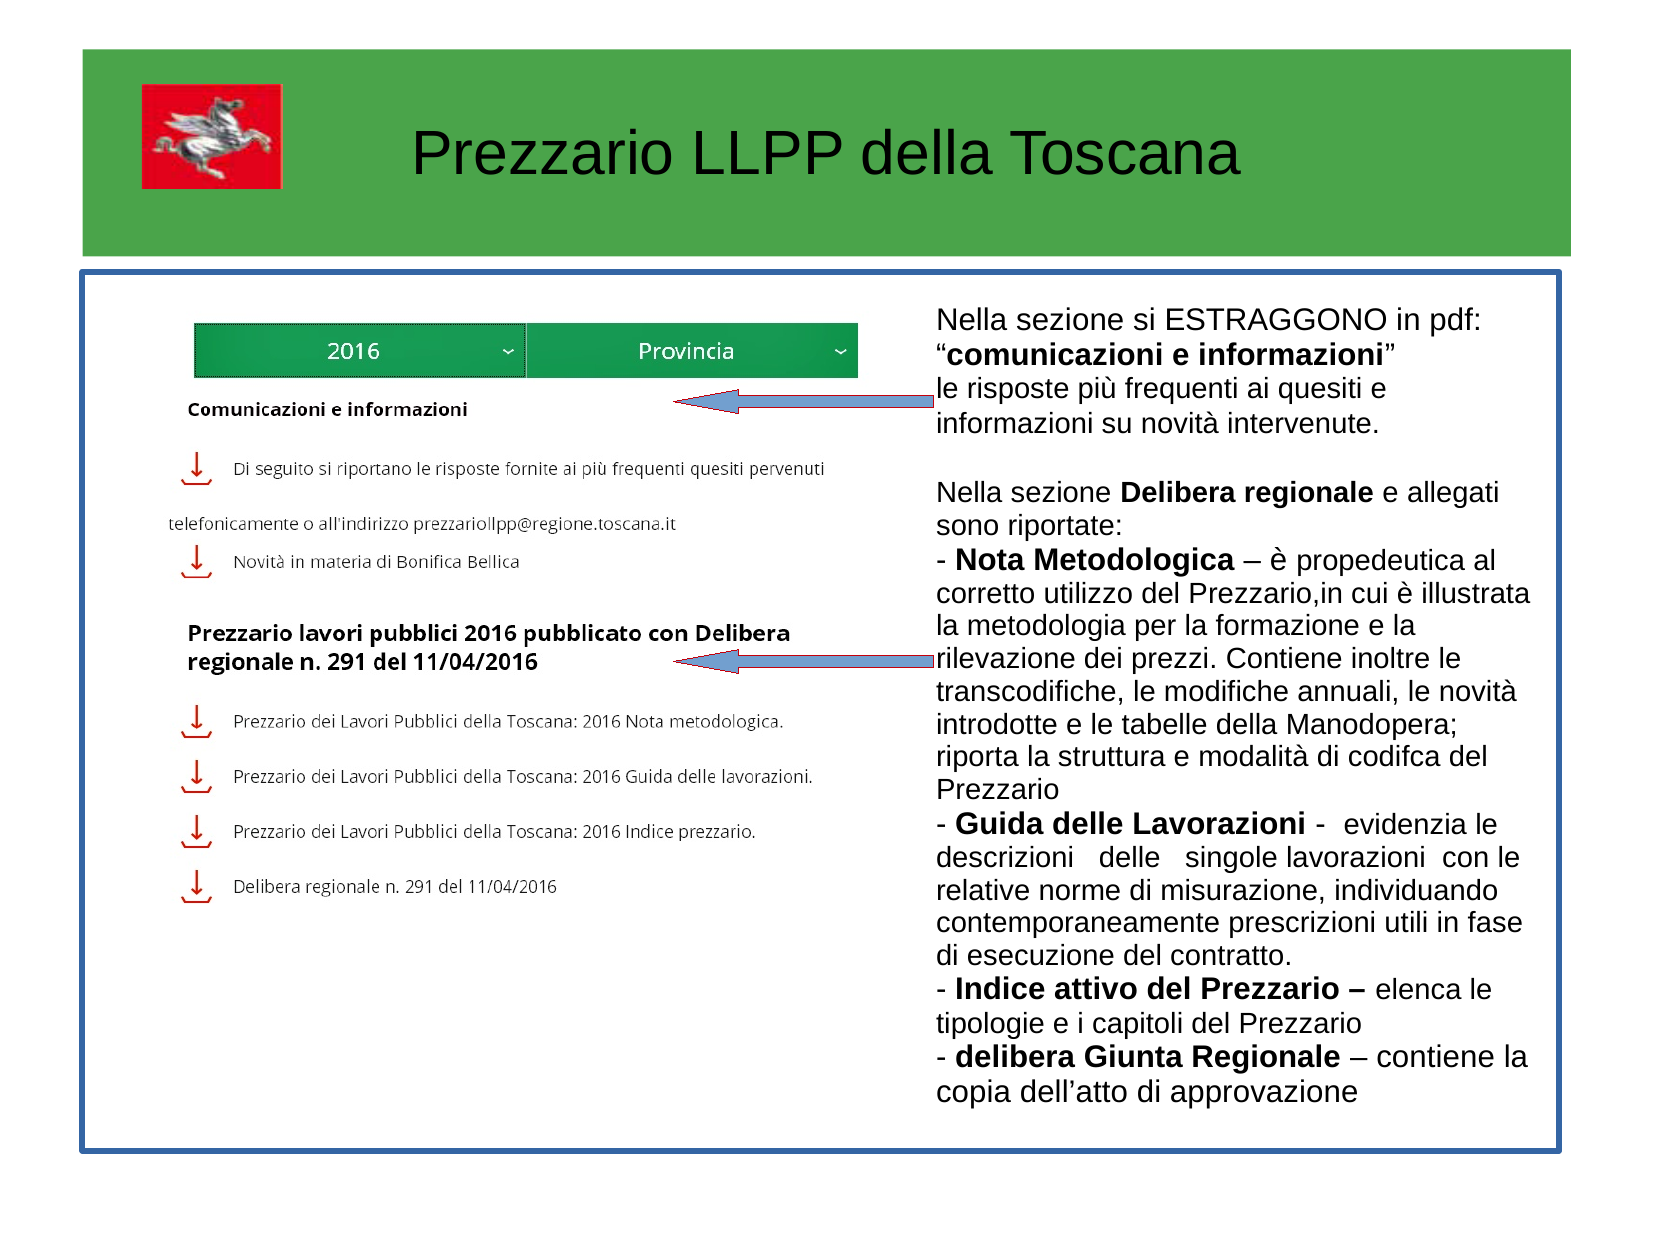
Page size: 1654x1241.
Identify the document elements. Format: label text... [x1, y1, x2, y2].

text_box Nella sezione si ESTRAGGONO in pdf: “comunicazioni e informazioni” le risposte più frequenti ai quesiti e informazioni su novità intervenute. Nella sezione Delibera regionale e allegati sono riportate: - Nota Metodologica – è propedeutica al corretto utilizzo del Prezzario,in cui è illustrata la metodologia per la formazione e la rilevazione dei prezzi. Contiene inoltre le transcodifiche, le modifiche annuali, le novità introdotte e le tabelle della Manodopera; riporta la struttura e modalità di codifca del Prezzario - Guida delle Lavorazioni - evidenzia le descrizioni delle singole lavorazioni con le relative norme di misurazione, individuando contemporaneamente prescrizioni utili in fase di esecuzione del contratto. - Indice attivo del Prezzario – elenca le tipologie e i capitoli del Prezzario - delibera Giunta Regionale – contiene la copia dell’atto di approvazione [921, 295, 1560, 1117]
text_box [673, 389, 934, 414]
picture [94, 295, 922, 934]
picture [141, 84, 283, 189]
title Prezzario LLPP della Toscana [82, 49, 1571, 257]
text_box [673, 649, 934, 674]
subtitle [82, 271, 1560, 1151]
